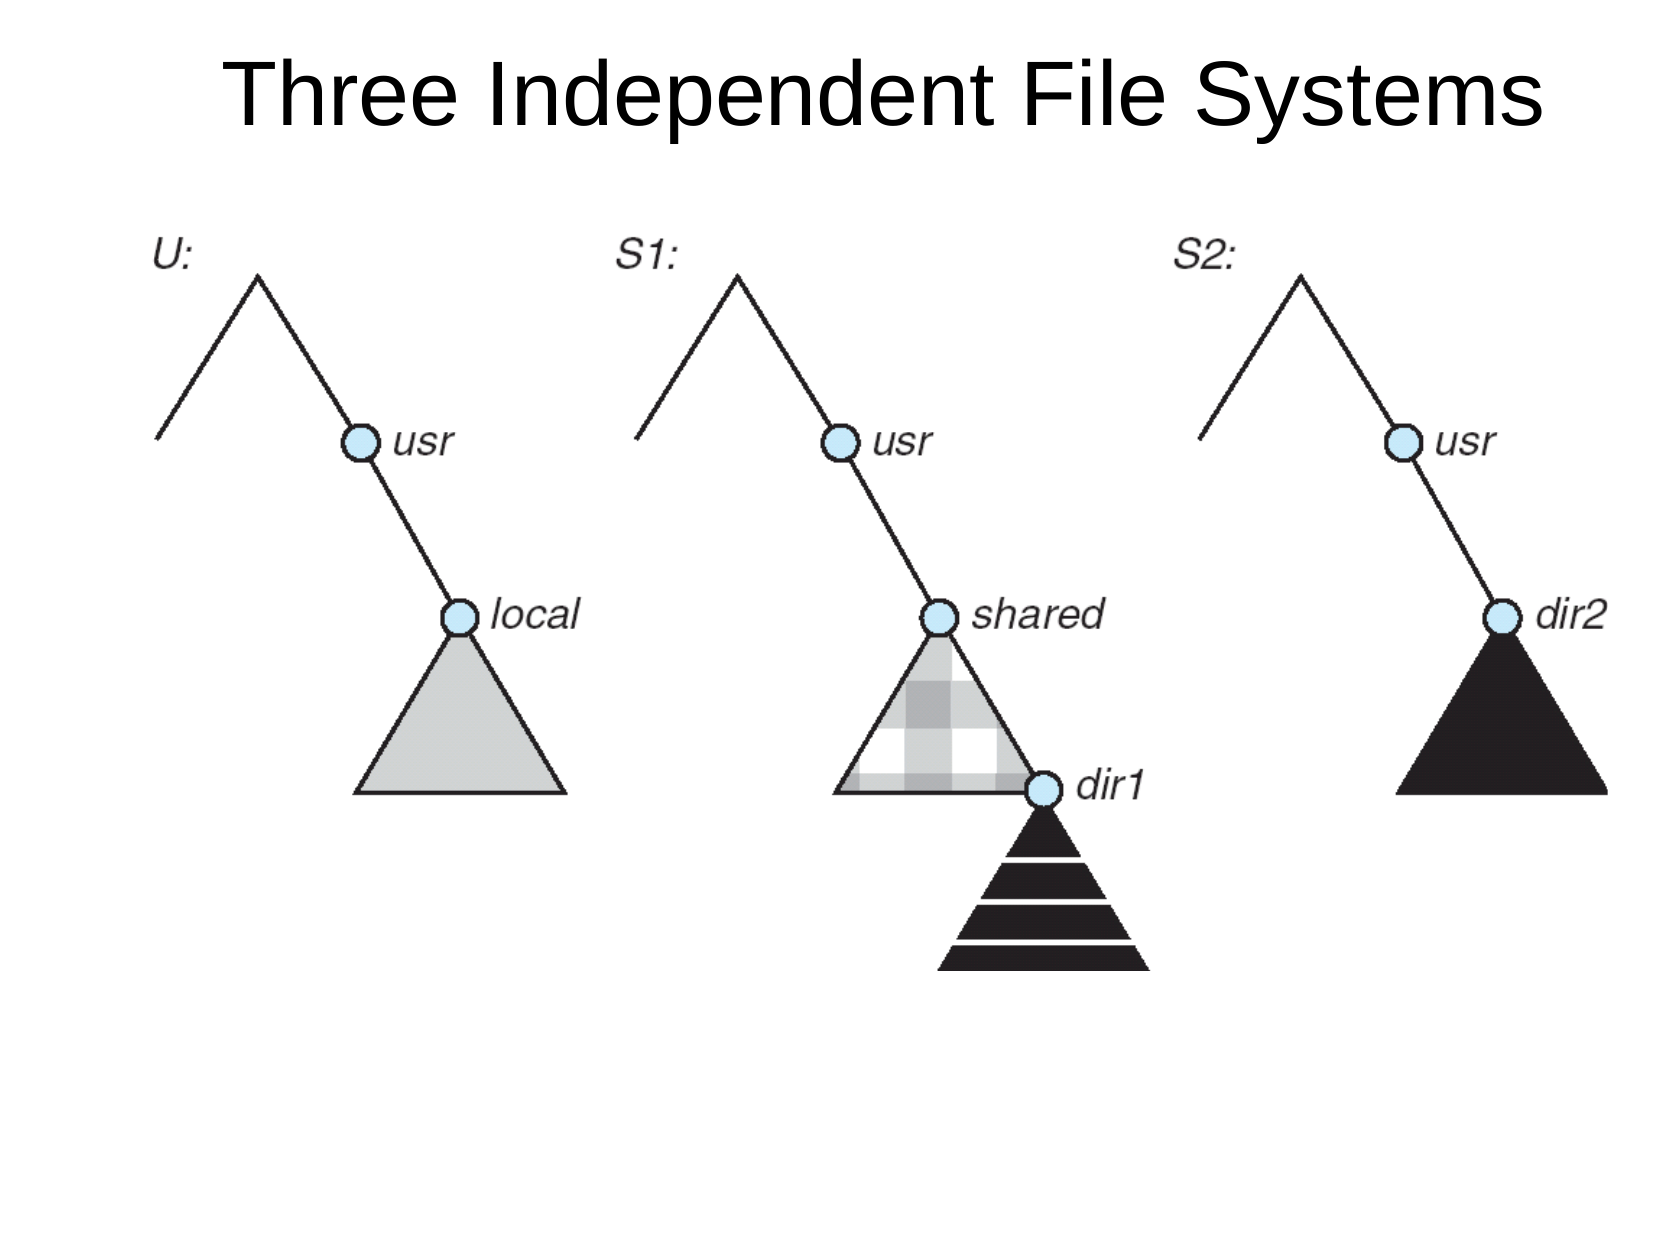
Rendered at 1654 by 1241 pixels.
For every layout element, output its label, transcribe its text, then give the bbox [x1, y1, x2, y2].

picture [152, 231, 1608, 971]
title Three Independent File Systems [165, 22, 1571, 155]
